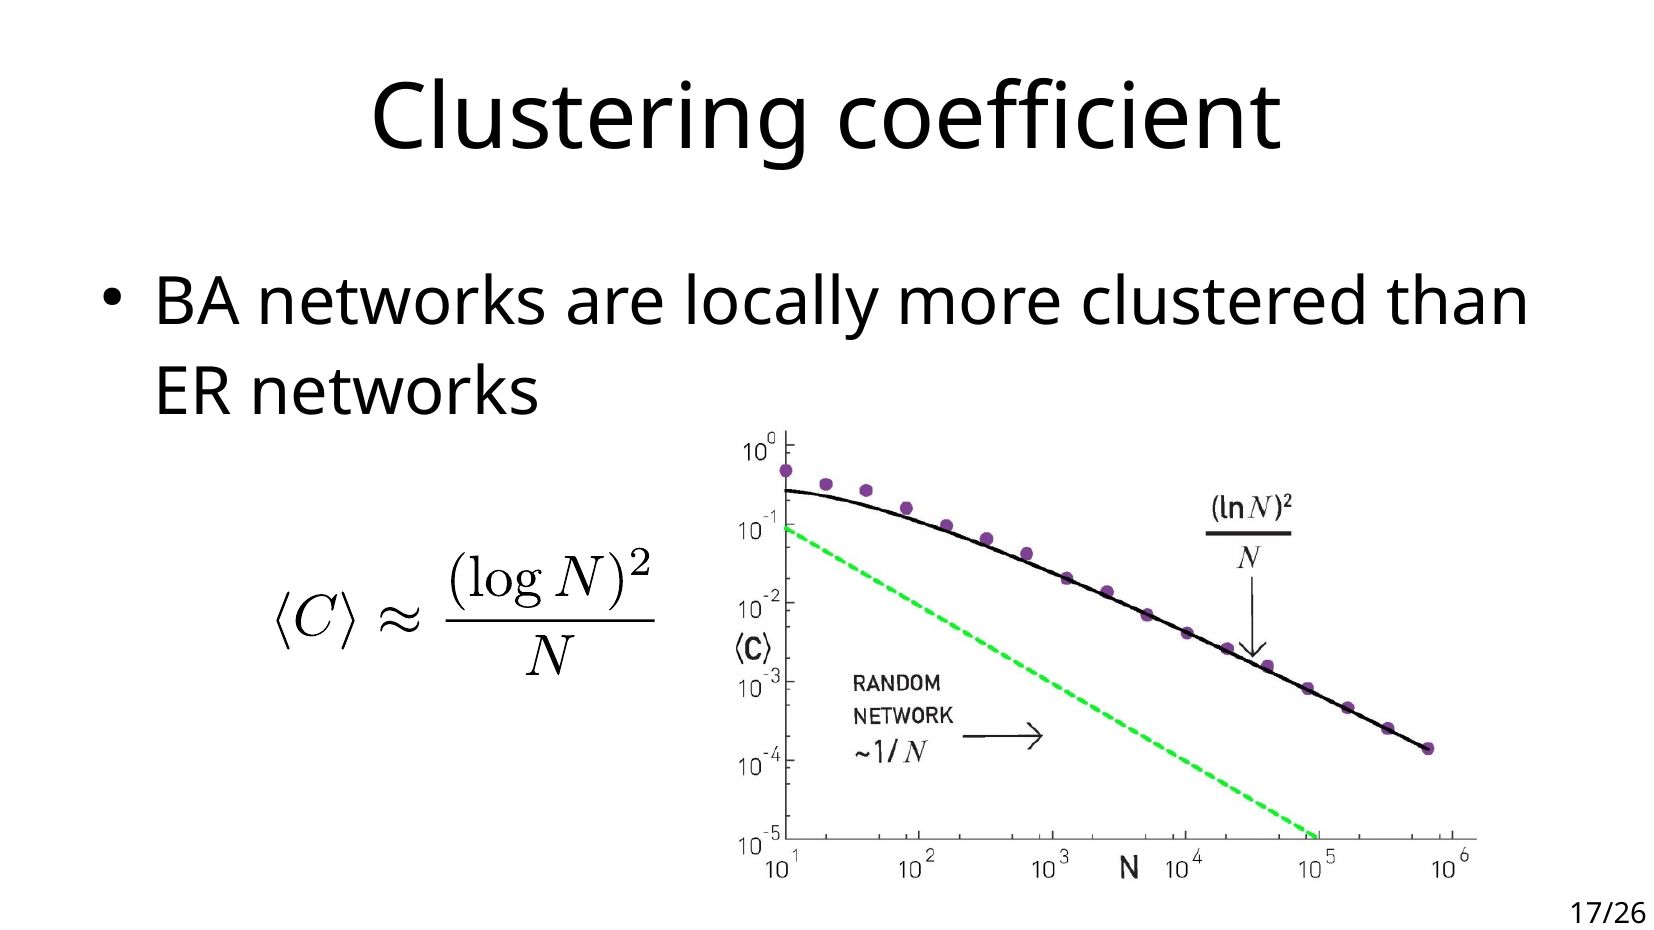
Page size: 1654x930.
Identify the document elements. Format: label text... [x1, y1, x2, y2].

picture [706, 374, 1501, 916]
list BA networks are locally more clustered than ER networks [82, 252, 1571, 793]
text_box [270, 547, 655, 676]
title Clustering coefficient [82, 1, 1571, 225]
